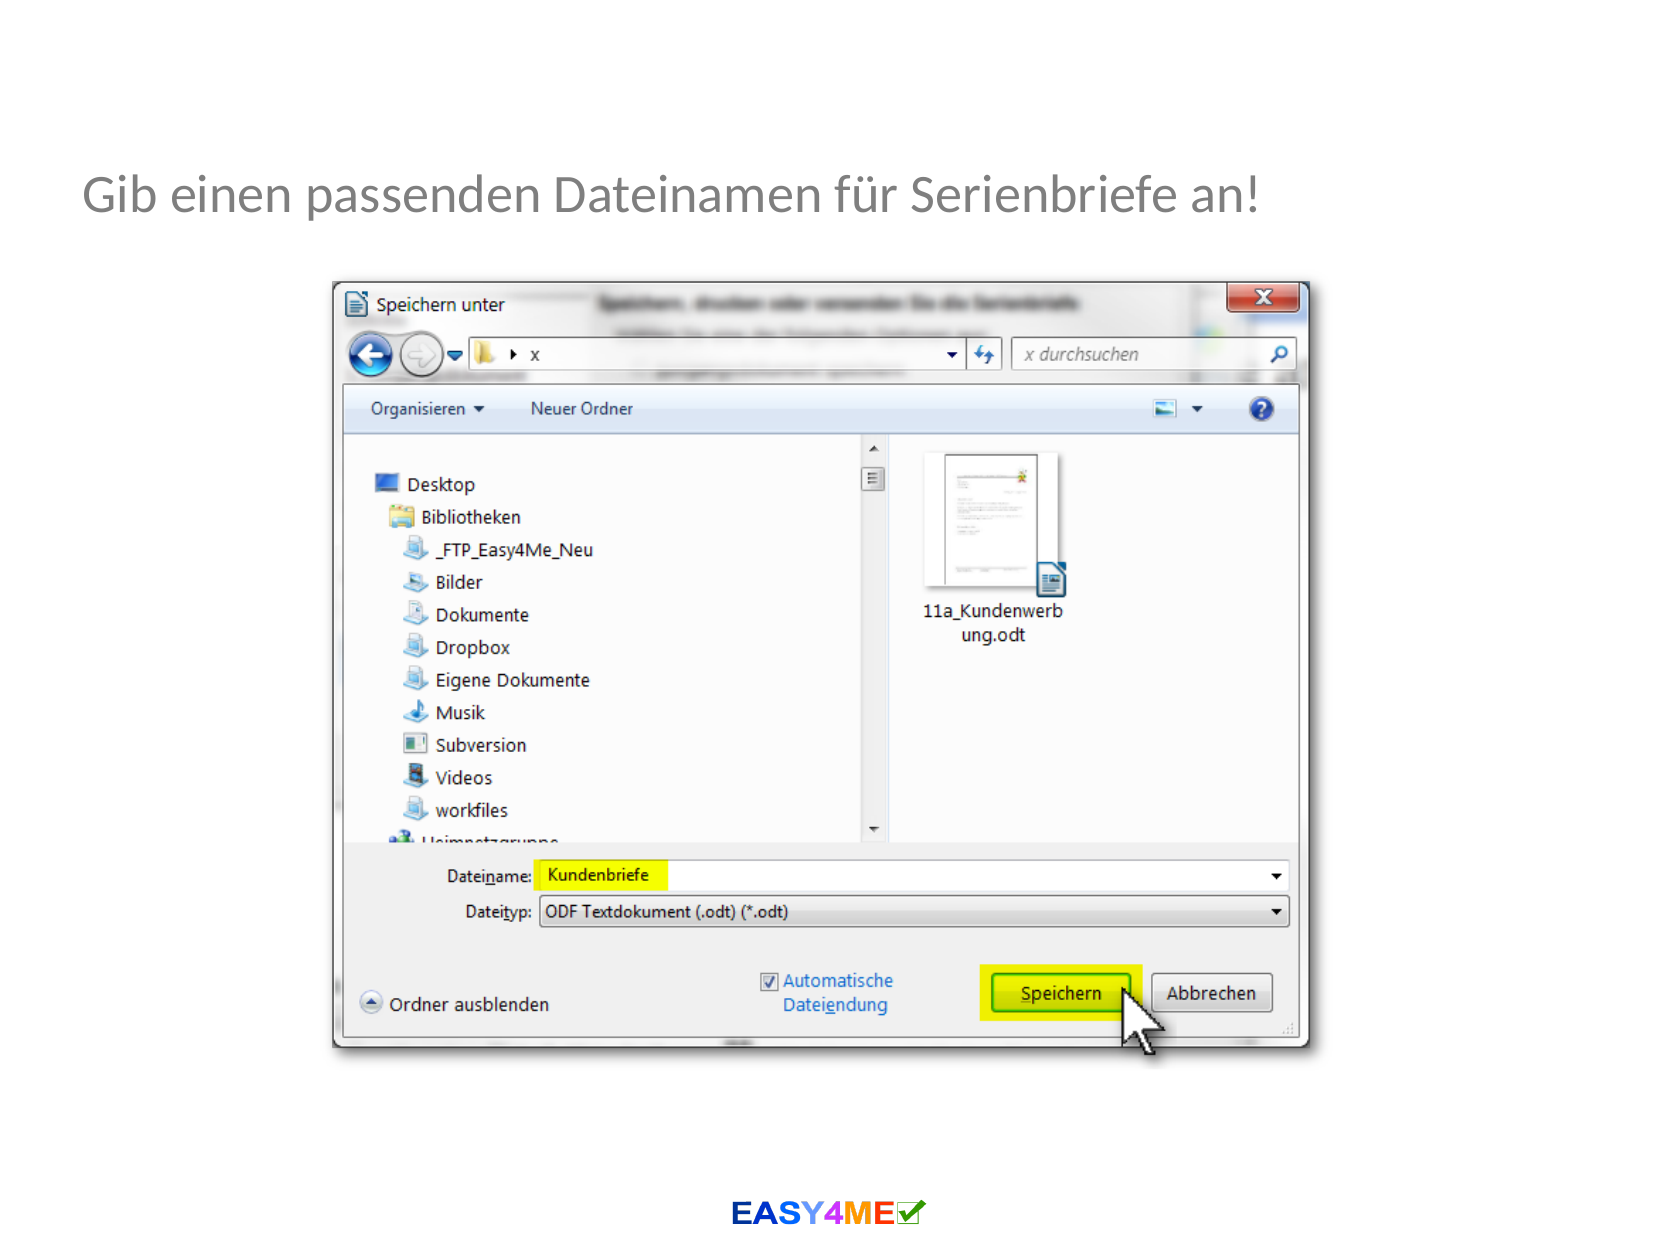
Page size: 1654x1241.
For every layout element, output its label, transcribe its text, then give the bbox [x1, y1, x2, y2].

picture [726, 1195, 934, 1229]
list Gib einen passenden Dateinamen für Serienbriefe an! [11, 171, 1595, 1010]
picture [317, 266, 1337, 1075]
